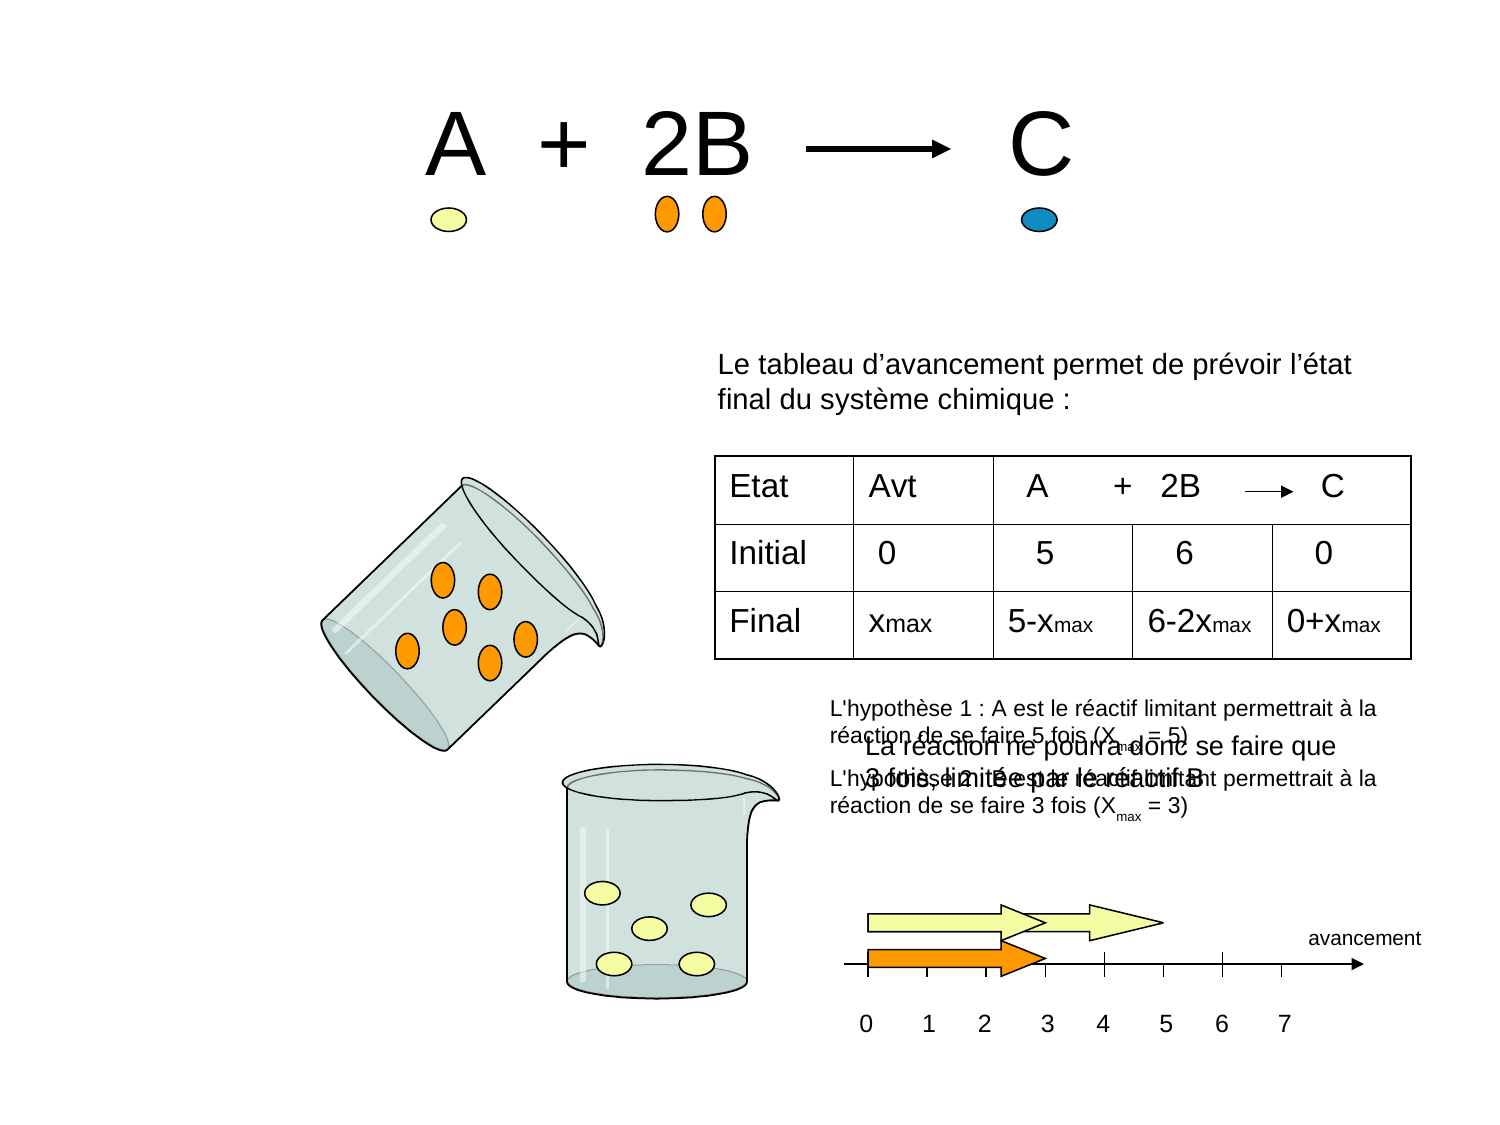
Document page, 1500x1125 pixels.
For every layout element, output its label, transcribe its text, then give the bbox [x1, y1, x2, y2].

table_cell 0+xmax [1273, 592, 1410, 658]
text_box [478, 574, 502, 610]
text_box [702, 196, 727, 232]
text_box [478, 645, 502, 681]
table_header Etat [716, 457, 853, 524]
text_box [584, 881, 621, 905]
table_cell Initial [716, 525, 853, 591]
picture [305, 464, 629, 787]
text_box [430, 207, 467, 232]
table_cell 6-2xmax [1133, 592, 1272, 658]
table_cell xmax [854, 592, 993, 658]
text_box L'hypothèse 1 : A est le réactif limitant permettrait à la réaction de se faire 5 fois (Xmax = 5) [814, 686, 1418, 755]
picture [560, 763, 781, 1000]
text_box [631, 916, 668, 941]
text_box [442, 609, 467, 646]
text_box [690, 893, 727, 917]
table_cell 0 [1273, 525, 1410, 591]
text_box [513, 621, 538, 658]
text_box [431, 562, 455, 598]
table_cell Final [716, 592, 853, 658]
text_box L'hypothèse 2 : B est le réactif limitant permettrait à la réaction de se faire 3 fois (Xmax = 3) [814, 755, 1418, 832]
text_box [655, 196, 679, 232]
table_header A + 2B C [994, 457, 1410, 524]
text_box [596, 952, 632, 976]
table_cell 5-xmax [994, 592, 1132, 658]
text_box La réaction ne pourra donc se faire que 3 fois, limitée par le réactif B [850, 720, 1359, 815]
text_box [1021, 207, 1058, 232]
text_box avancement [1293, 916, 1448, 958]
text_box [395, 633, 420, 669]
text_box 0 1 2 3 4 5 6 7 [844, 999, 1412, 1045]
table_cell 0 [854, 525, 993, 591]
text_box Le tableau d’avancement permet de prévoir l’état final du système chimique : [702, 337, 1424, 424]
table_cell 6 [1133, 525, 1272, 591]
table_header Avt [854, 457, 993, 524]
text_box [868, 904, 1164, 977]
text_box [679, 952, 715, 976]
table_cell 5 [994, 525, 1132, 591]
title A + 2B C [75, 45, 1426, 233]
